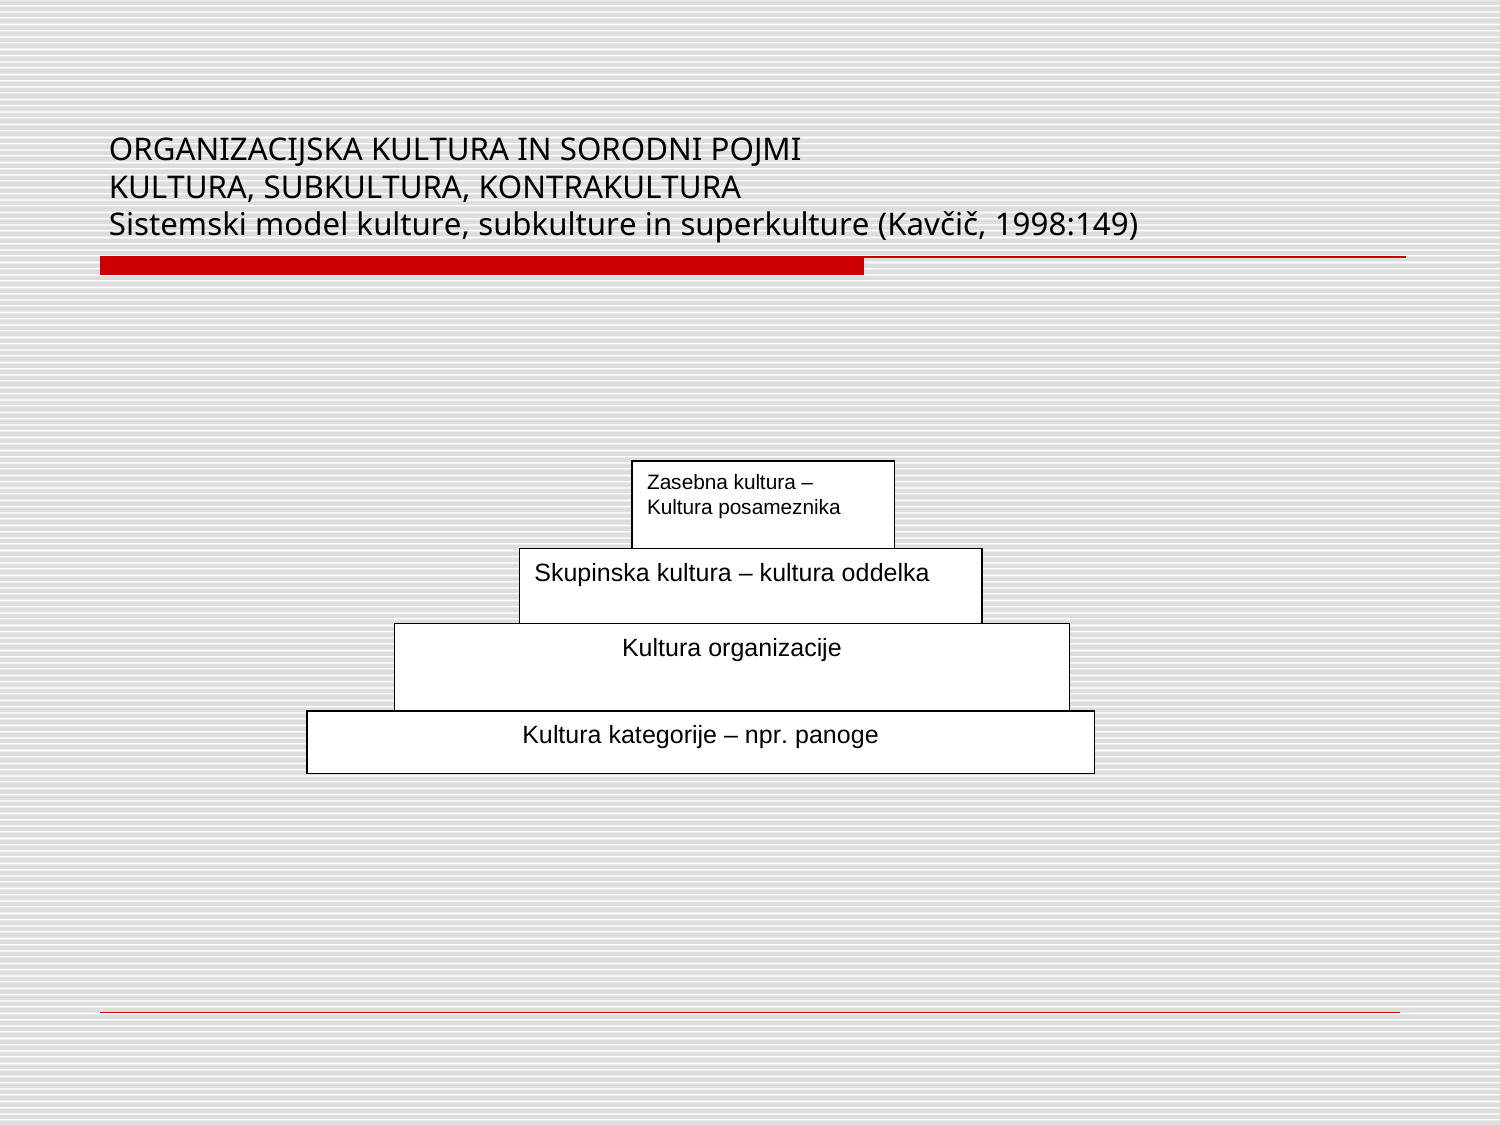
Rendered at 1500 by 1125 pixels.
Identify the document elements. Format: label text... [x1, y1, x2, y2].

text_box Kultura organizacije [394, 623, 1070, 710]
text_box Skupinska kultura – kultura oddelka [519, 548, 983, 623]
text_box Kultura kategorije – npr. panoge [307, 710, 1095, 774]
picture [0, 0, 1500, 1125]
title ORGANIZACIJSKA KULTURA IN SORODNI POJMI KULTURA, SUBKULTURA, KONTRAKULTURA Sistemski model kulture, subkulture in superkulture (Kavčič, 1998:149) [94, 49, 1407, 250]
text_box Zasebna kultura – Kultura posameznika [632, 460, 895, 548]
